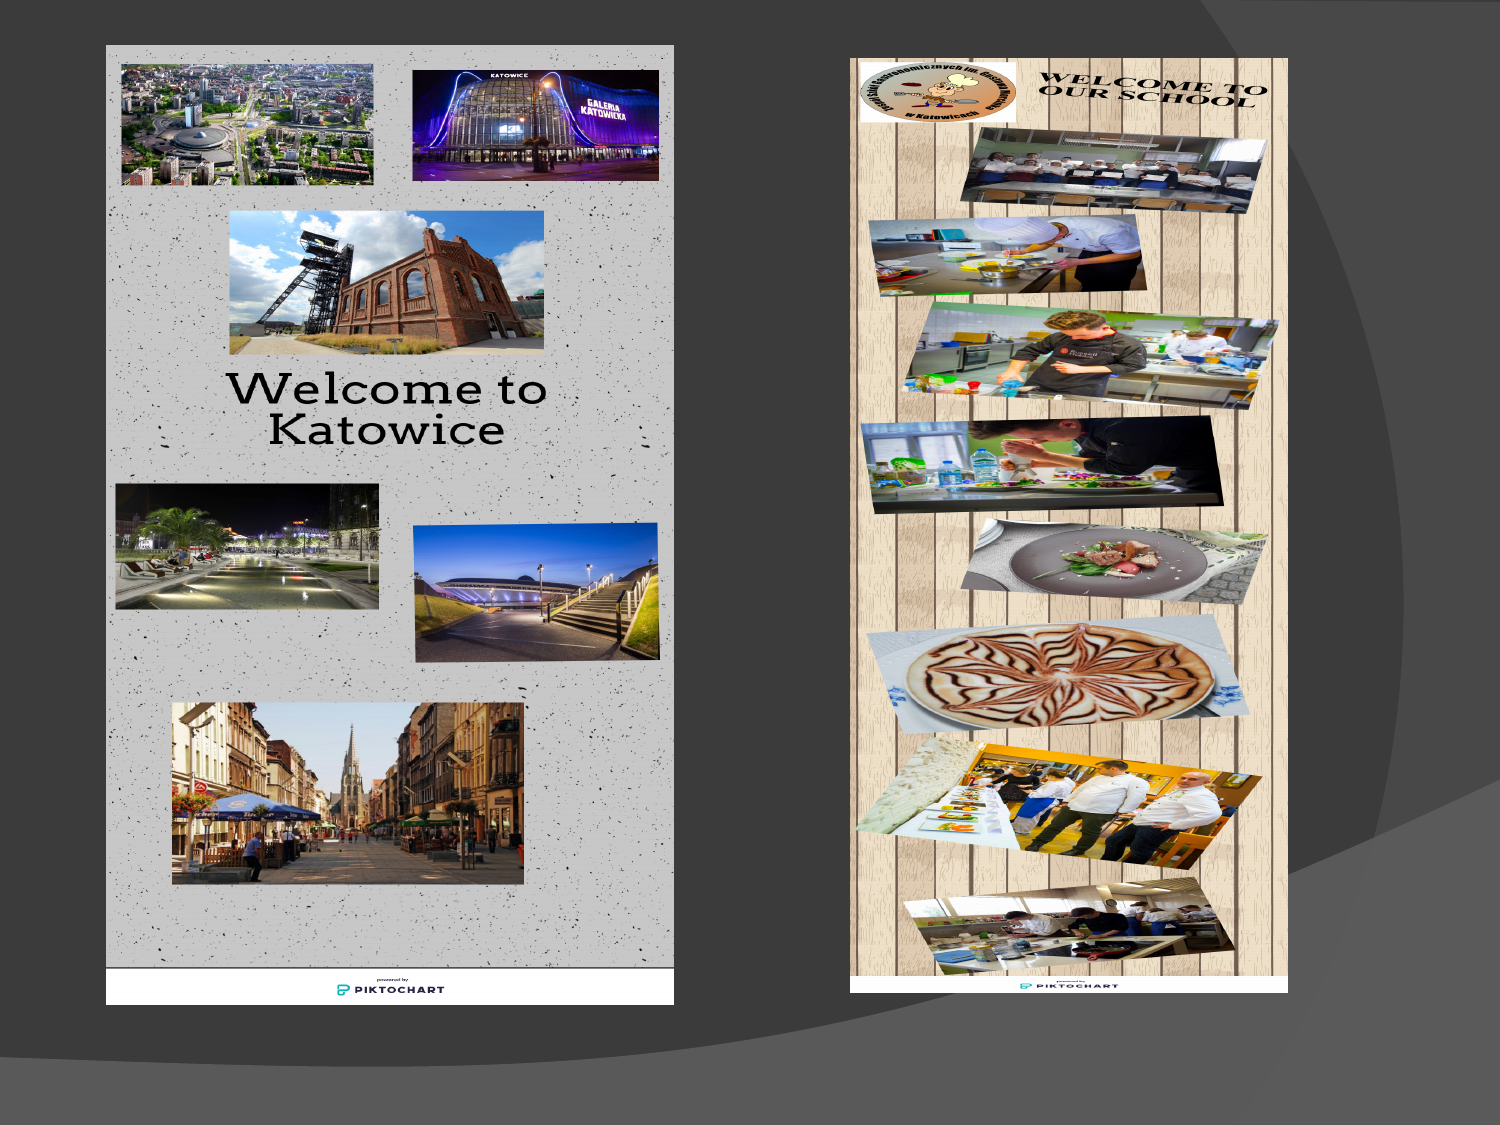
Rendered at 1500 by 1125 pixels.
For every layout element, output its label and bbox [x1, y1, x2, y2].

picture [106, 45, 674, 1005]
picture [850, 58, 1288, 993]
